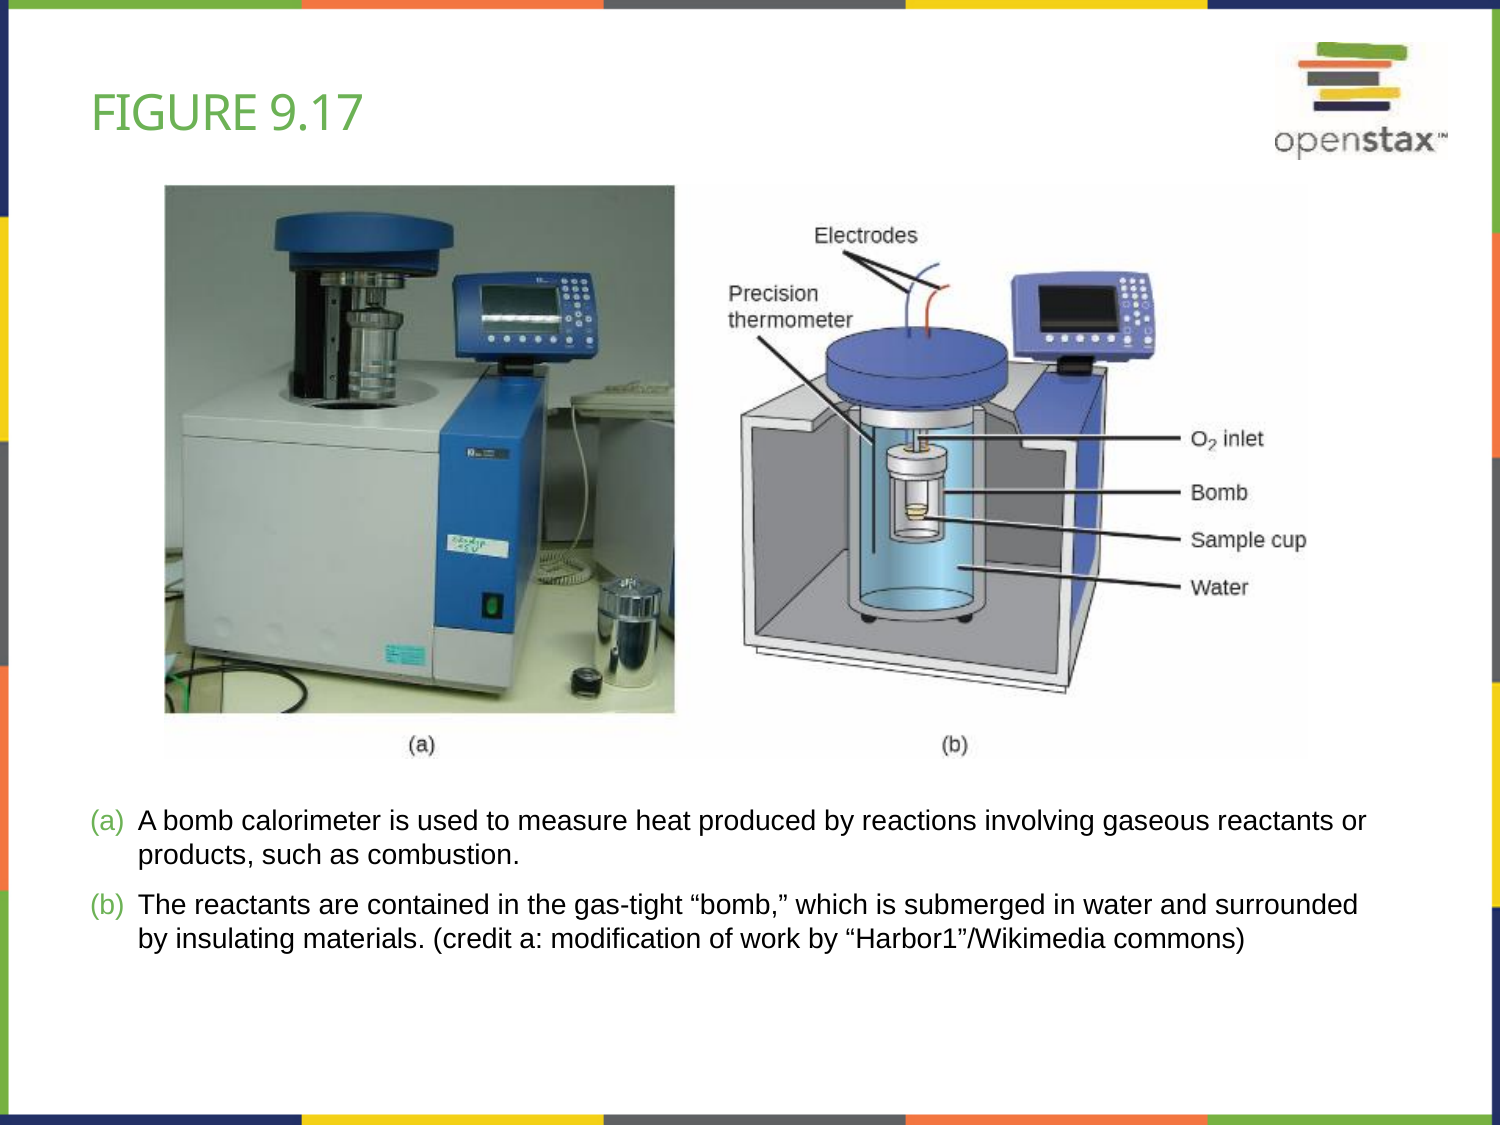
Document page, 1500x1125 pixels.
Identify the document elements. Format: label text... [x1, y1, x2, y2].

picture [0, 0, 1500, 1125]
list A bomb calorimeter is used to measure heat produced by reactions involving gaseous reactants or products, such as combustion. The reactants are contained in the gas-tight “bomb,” which is submerged in water and surrounded by insulating materials. (credit a: modification of work by “Harbor1”/Wikimedia commons) [75, 794, 1398, 986]
title Figure 9.17 [75, 39, 1398, 148]
